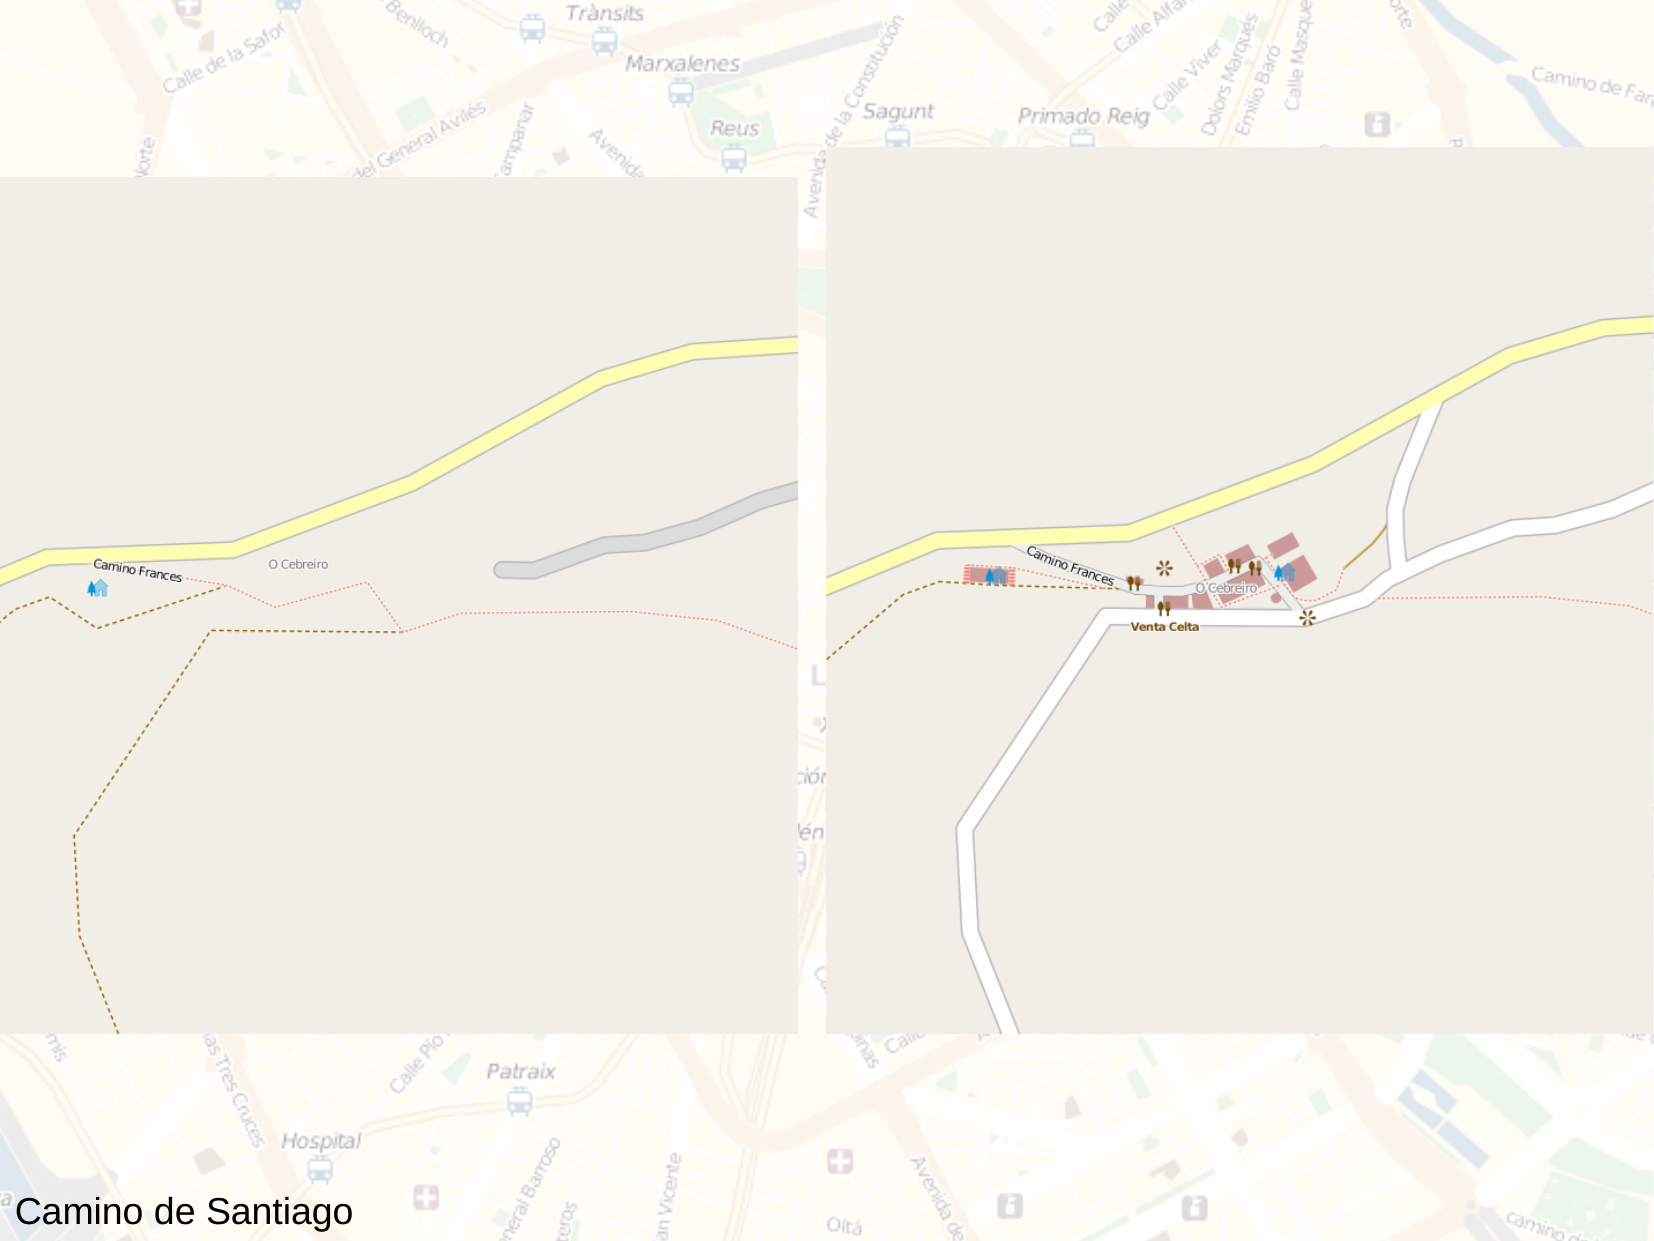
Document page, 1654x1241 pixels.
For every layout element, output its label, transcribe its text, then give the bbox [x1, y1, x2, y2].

picture [0, 177, 798, 1034]
picture [826, 147, 1654, 1034]
text_box Camino de Santiago [0, 1183, 369, 1241]
